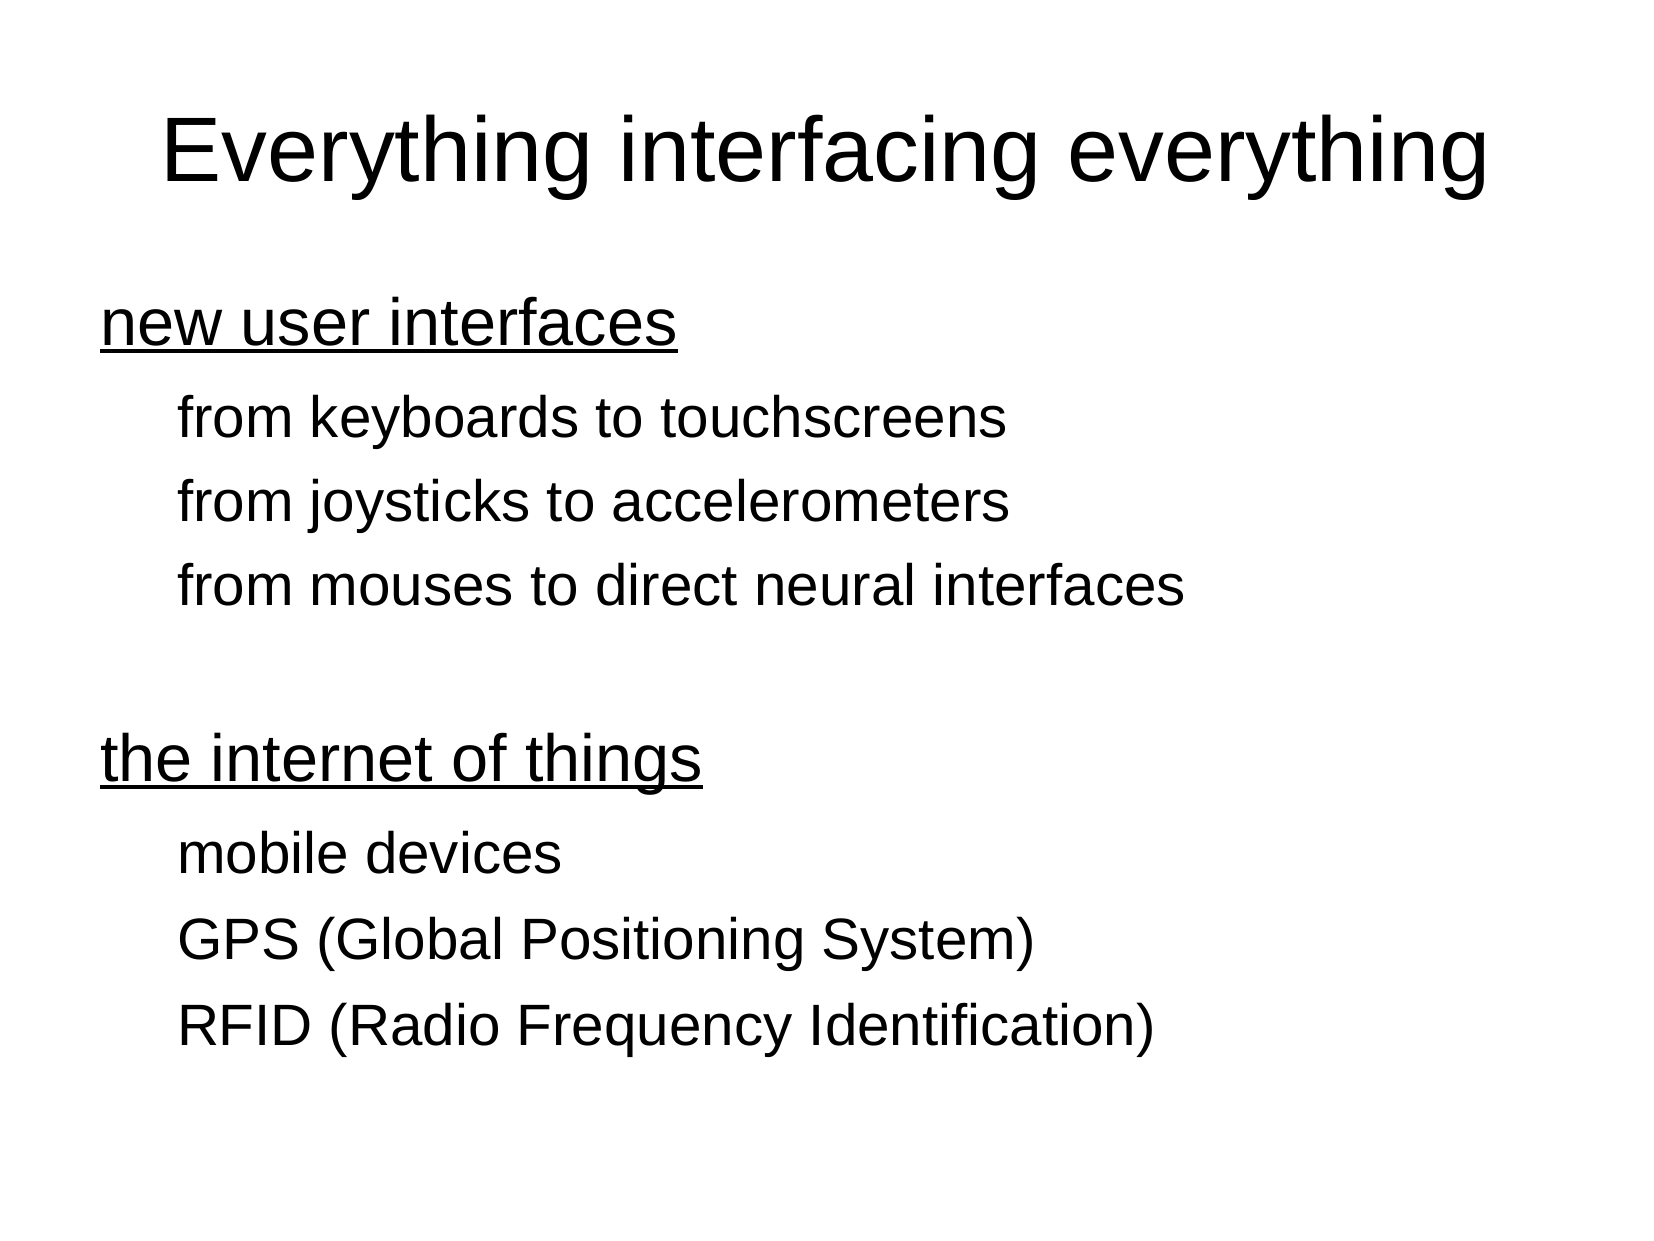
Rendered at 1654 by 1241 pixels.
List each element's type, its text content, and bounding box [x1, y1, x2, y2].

title Everything interfacing everything [82, 49, 1571, 257]
list new user interfaces from keyboards to touchscreens from joysticks to accelerometers from mouses to direct neural interfaces the internet of things mobile devices GPS (Global Positioning System)‏ RFID (Radio Frequency Identification)‏ [82, 290, 1571, 1096]
